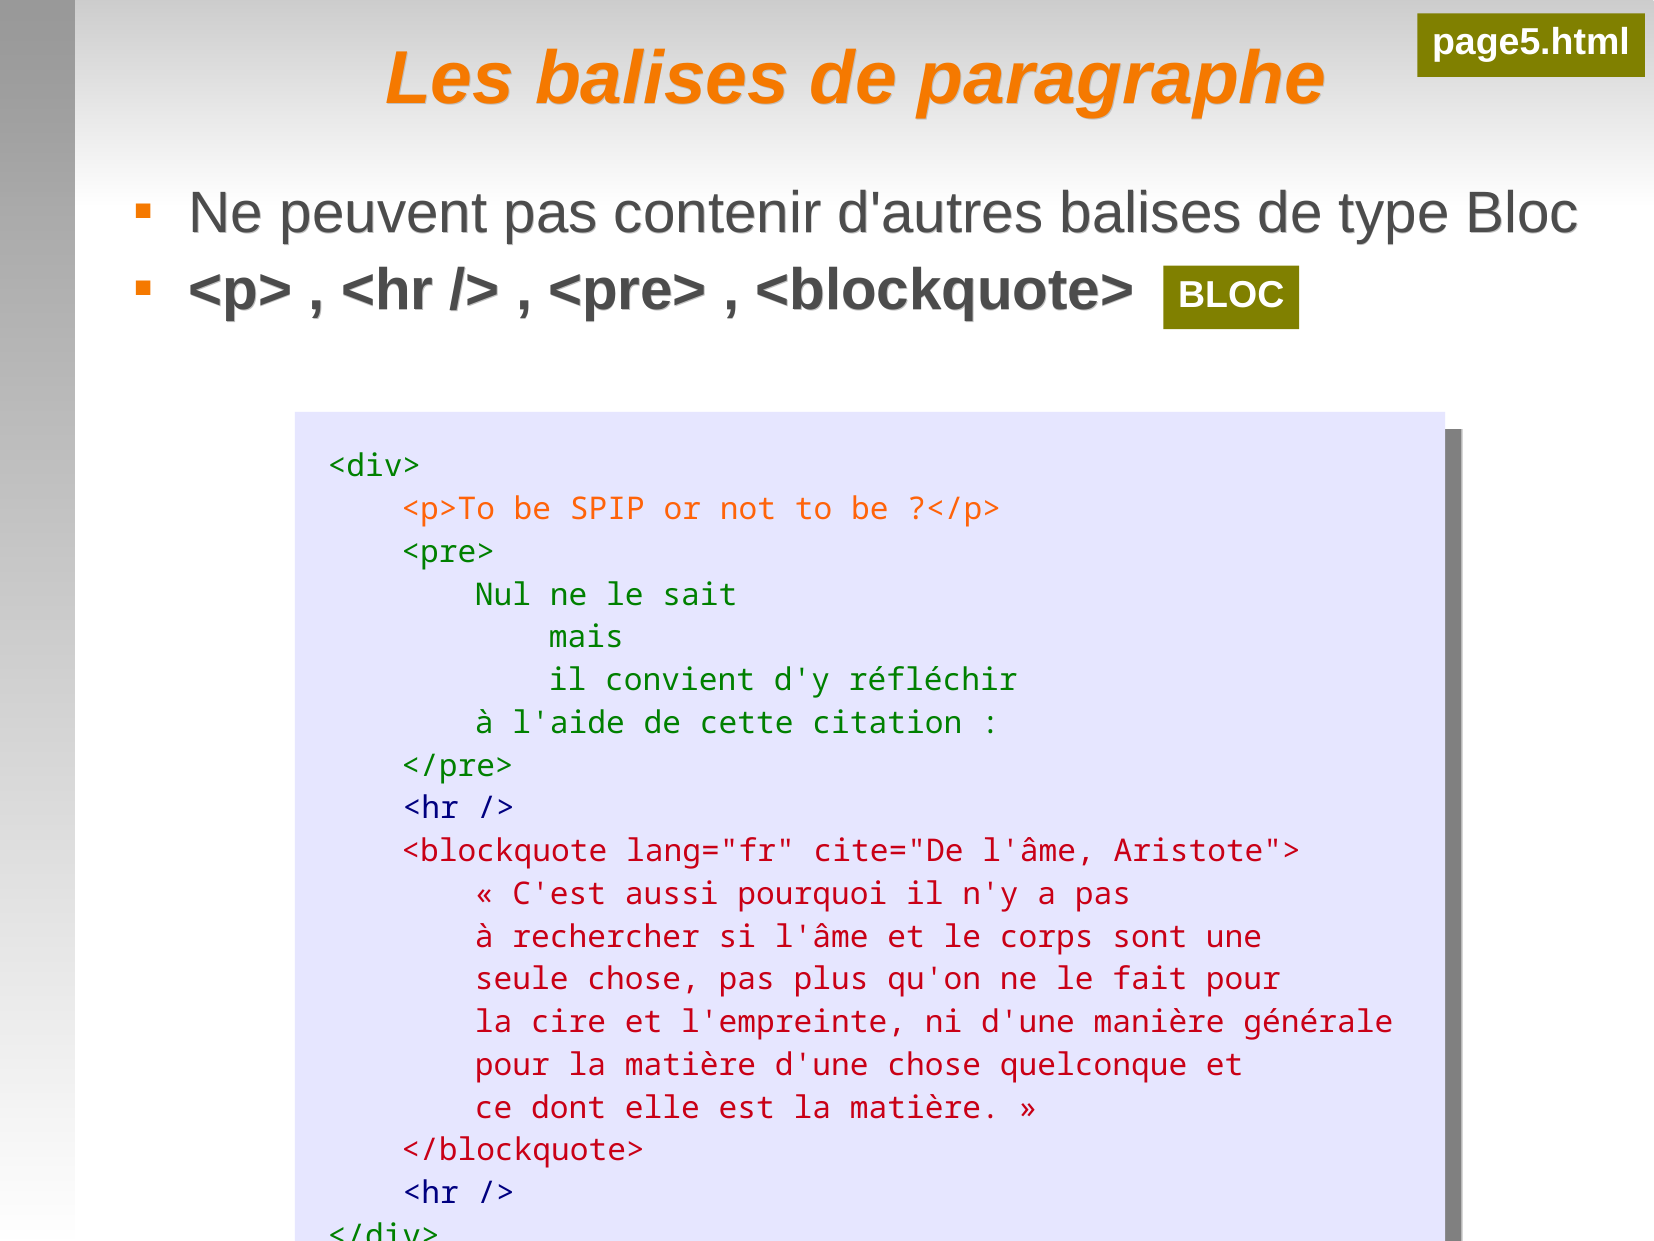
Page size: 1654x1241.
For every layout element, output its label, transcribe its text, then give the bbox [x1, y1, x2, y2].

text_box page5.html [1417, 13, 1645, 77]
title Les balises de paragraphe [58, 7, 1654, 148]
list Ne peuvent pas contenir d'autres balises de type Bloc <p> , <hr /> , <pre> , <blockquote> [118, 180, 1625, 1111]
text_box <div> <p>To be SPIP or not to be ?</p> <pre> Nul ne le sait mais il convient d'y réfléchir à l'aide de cette citation : </pre> <hr /> <blockquote lang="fr" cite="De l'âme, Aristote"> « C'est aussi pourquoi il n'y a pas à rechercher si l'âme et le corps sont une seule chose, pas plus qu'on ne le fait pour la cire et l'empreinte, ni d'une manière générale pour la matière d'une chose quelconque et ce dont elle est la matière. » </blockquote> <hr /> </div> [294, 411, 1446, 1168]
text_box BLOC [1163, 265, 1300, 330]
